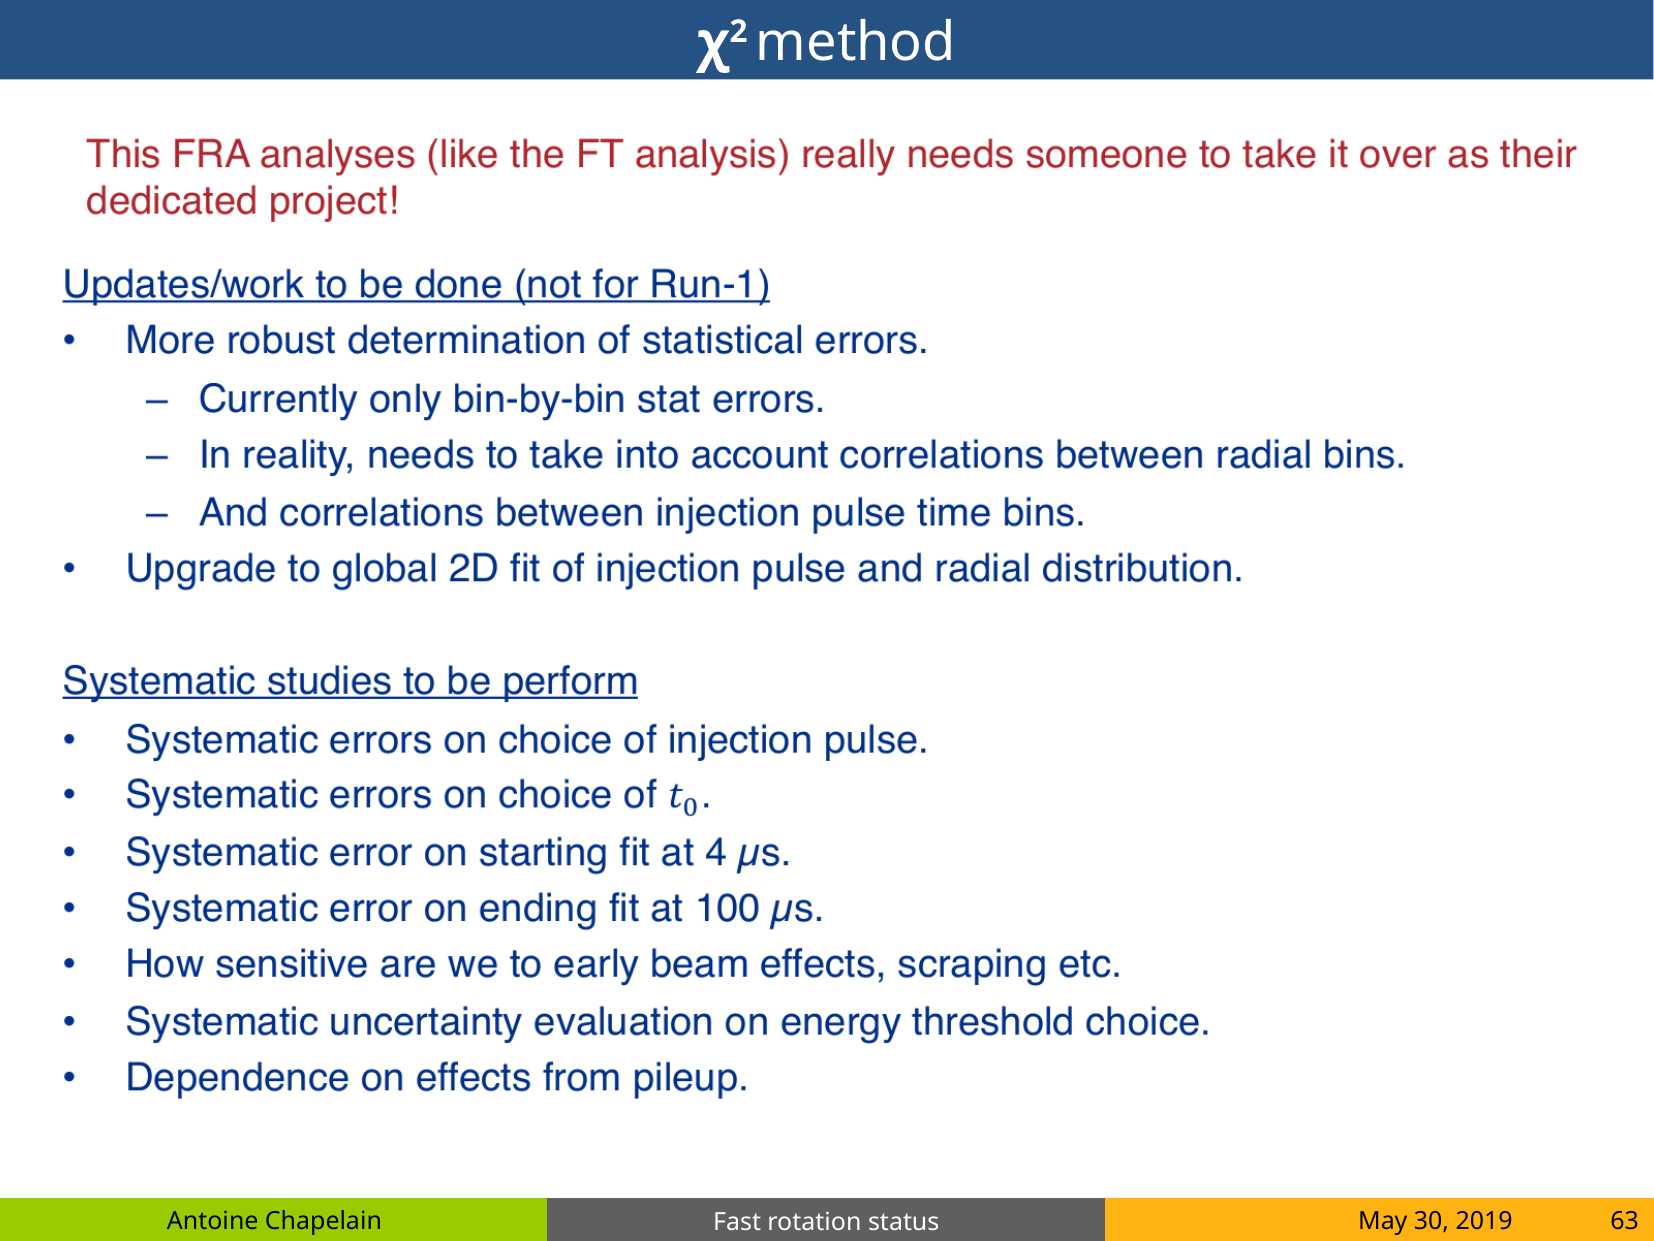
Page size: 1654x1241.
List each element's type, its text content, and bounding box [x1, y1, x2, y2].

picture [54, 130, 1600, 1110]
title χ2 method [0, 0, 1654, 80]
